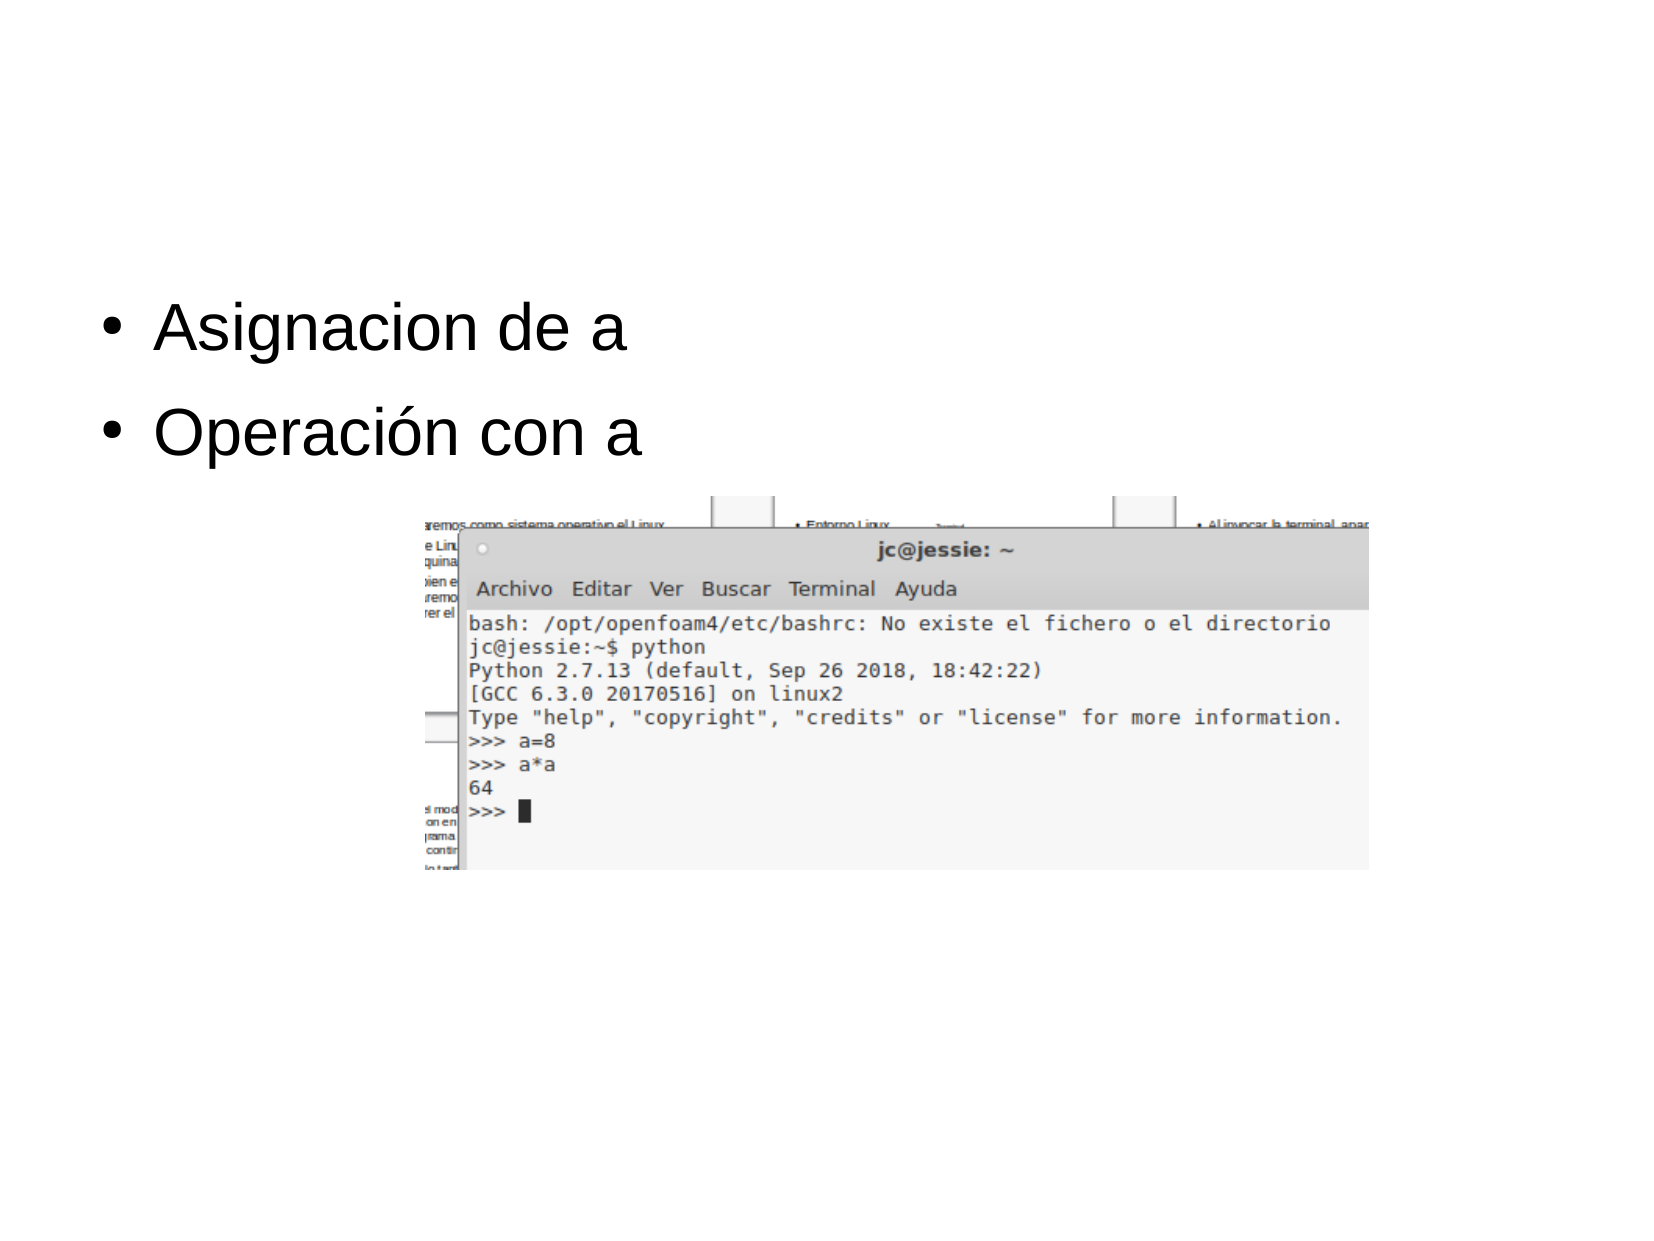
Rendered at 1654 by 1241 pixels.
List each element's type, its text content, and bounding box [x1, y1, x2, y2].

picture [425, 496, 1369, 870]
list Asignacion de a Operación con a [82, 290, 1571, 1010]
